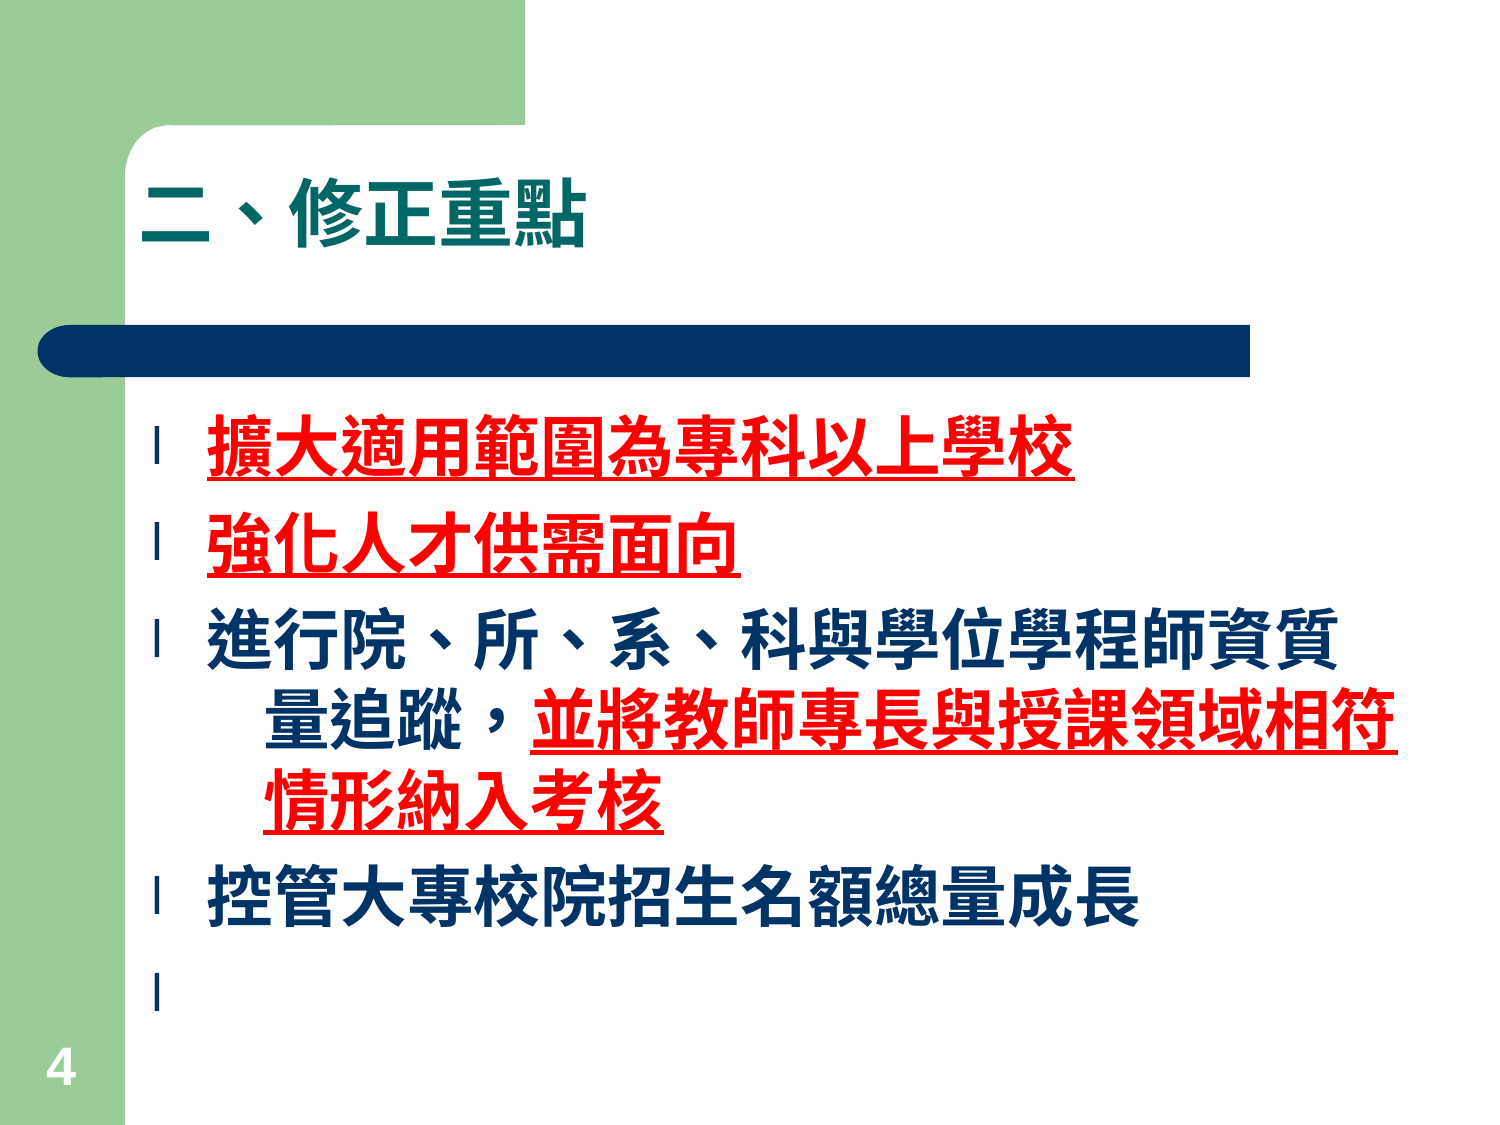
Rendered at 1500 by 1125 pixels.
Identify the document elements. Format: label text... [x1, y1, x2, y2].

title 二、修正重點 [123, 78, 1500, 266]
text_box [13, 1023, 111, 1105]
list 擴大適用範圍為專科以上學校 強化人才供需面向 進行院、所、系、科與學位學程師資質量追蹤，並將教師專長與授課領域相符情形納入考核 控管大專校院招生名額總量成長 [135, 397, 1424, 1078]
